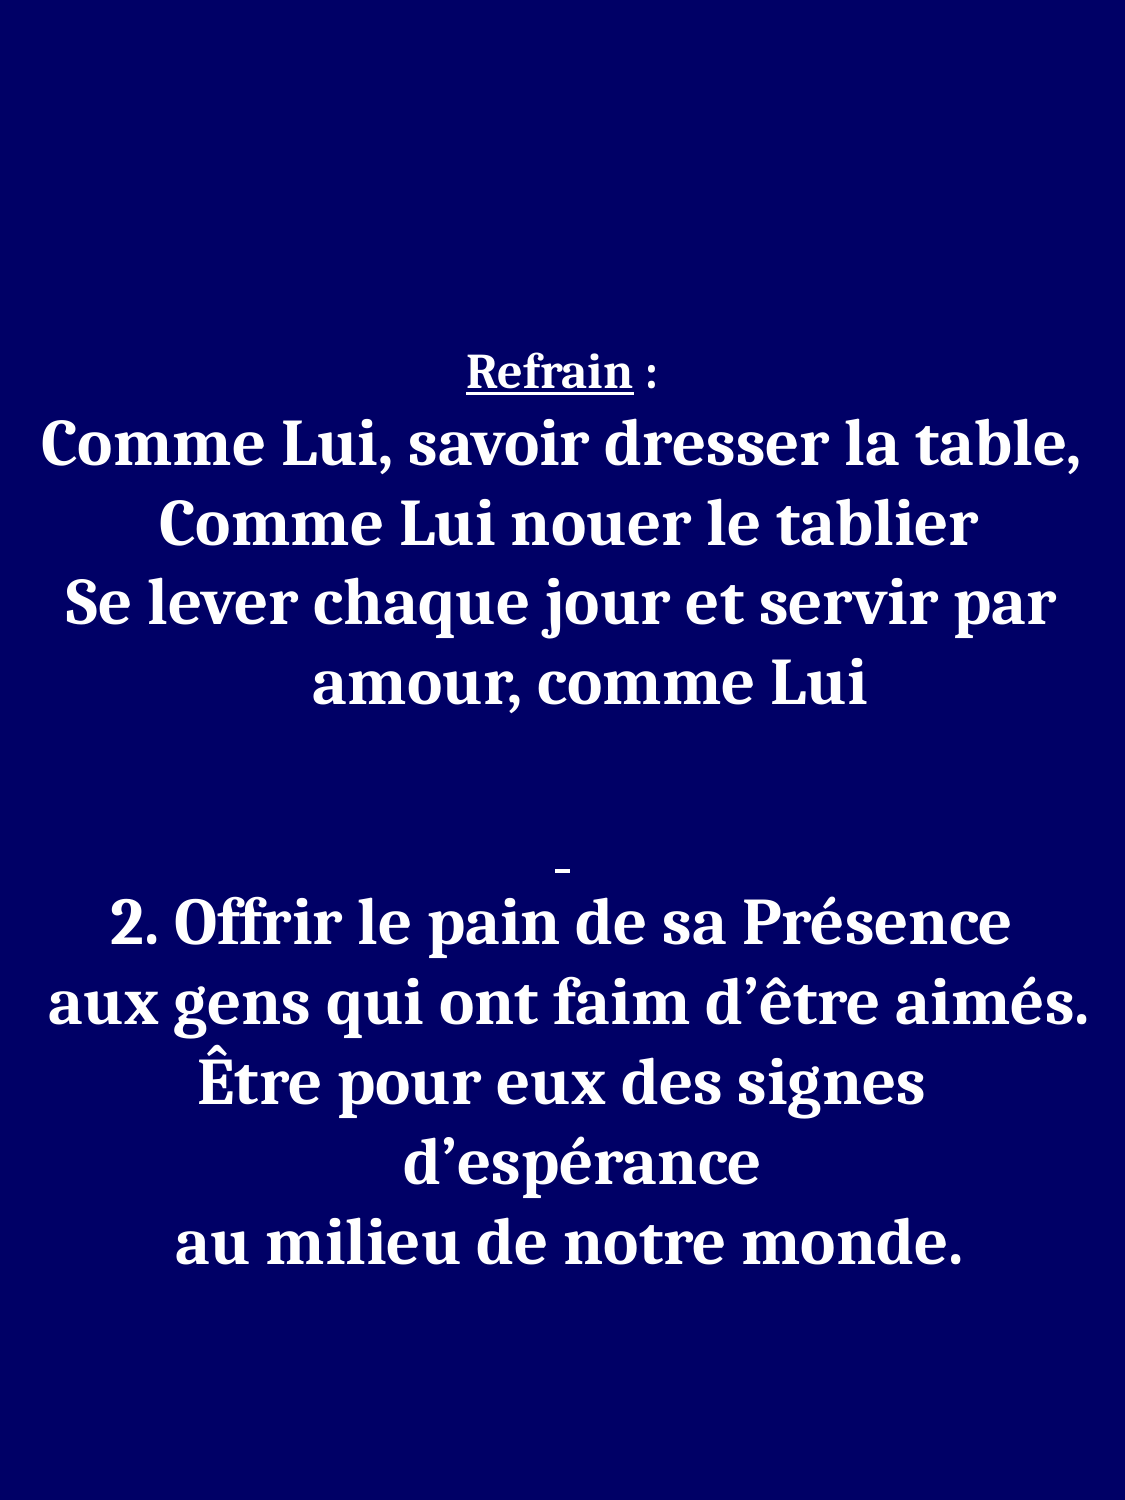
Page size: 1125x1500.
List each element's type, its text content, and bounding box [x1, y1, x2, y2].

text_box Refrain : Comme Lui, savoir dresser la table, Comme Lui nouer le tablier Se lever chaque jour et servir par amour, comme Lui 2. Offrir le pain de sa Présence aux gens qui ont faim d’être aimés. Être pour eux des signes d’espérance au milieu de notre monde. [0, 330, 1125, 1285]
